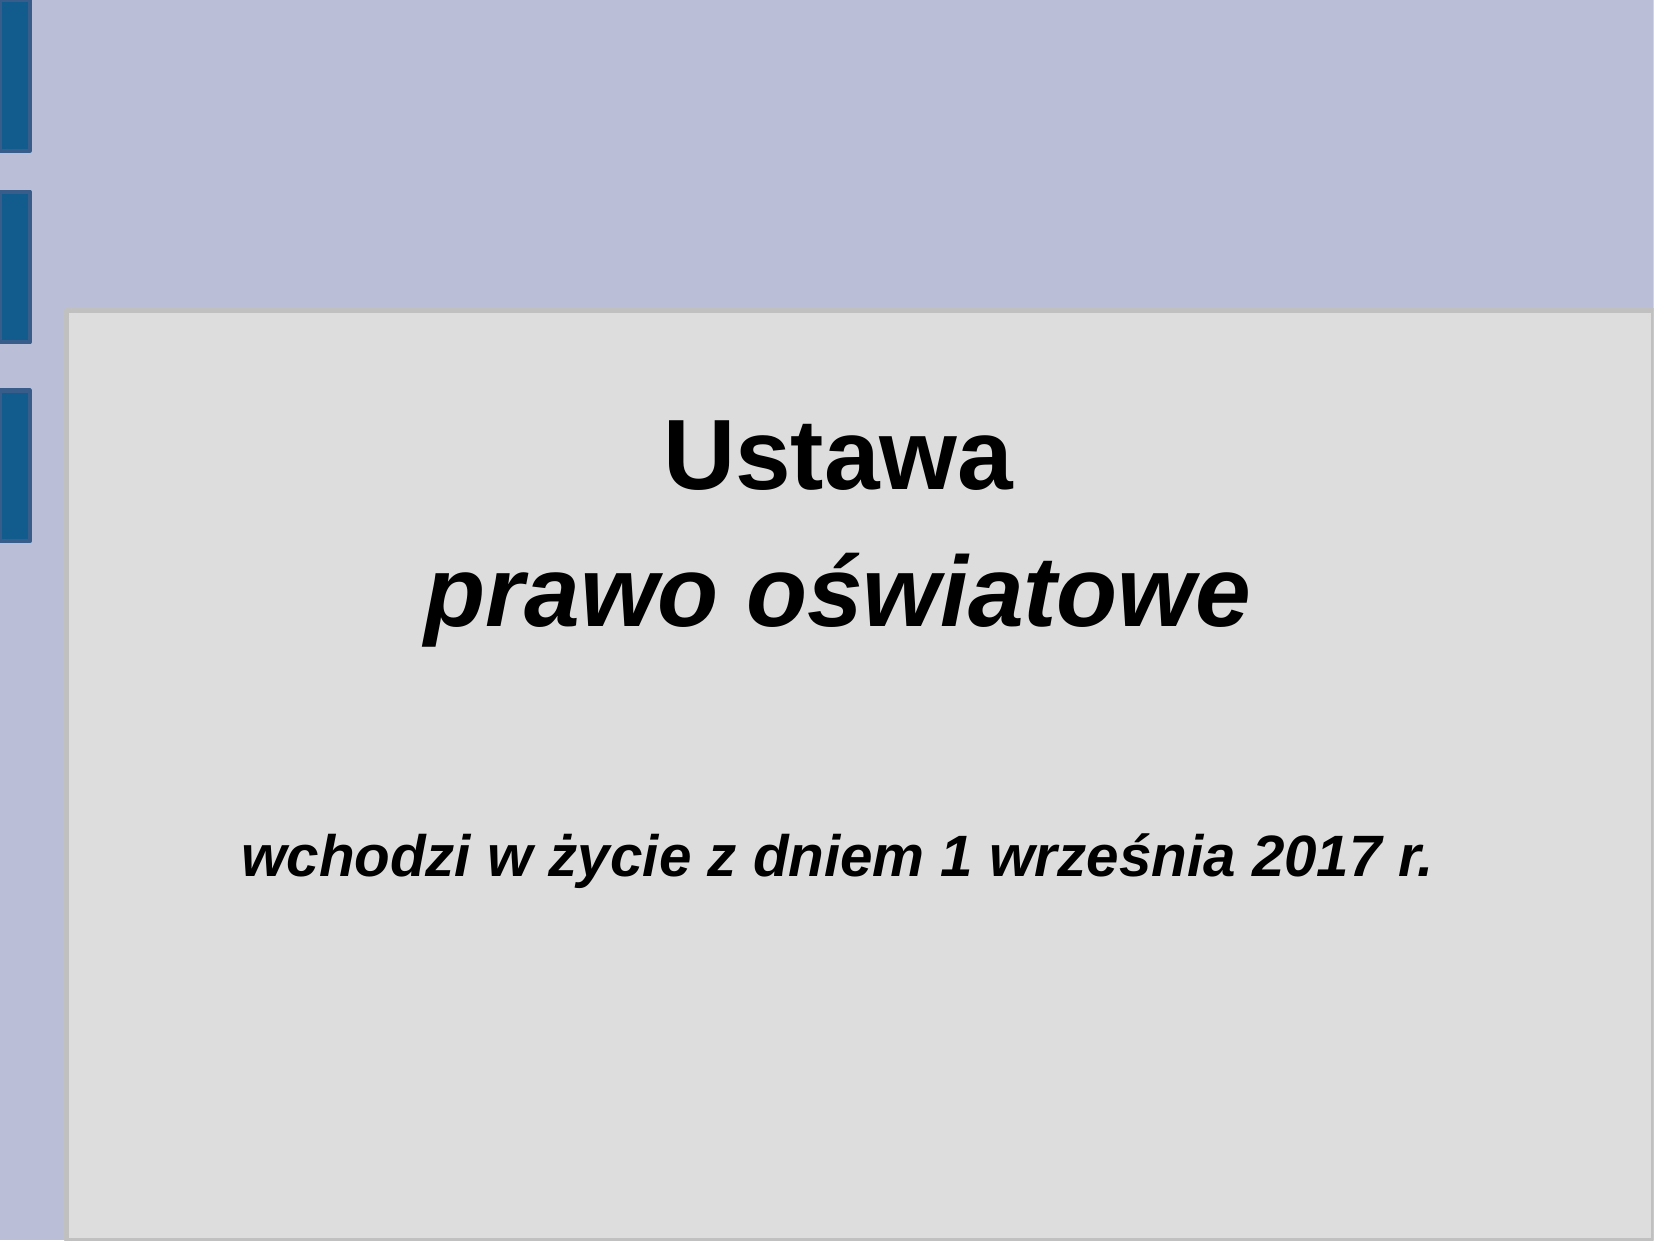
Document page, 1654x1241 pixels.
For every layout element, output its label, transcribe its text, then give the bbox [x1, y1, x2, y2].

text_box Ustawa prawo oświatowe wchodzi w życie z dniem 1 września 2017 r. [121, 389, 1556, 861]
